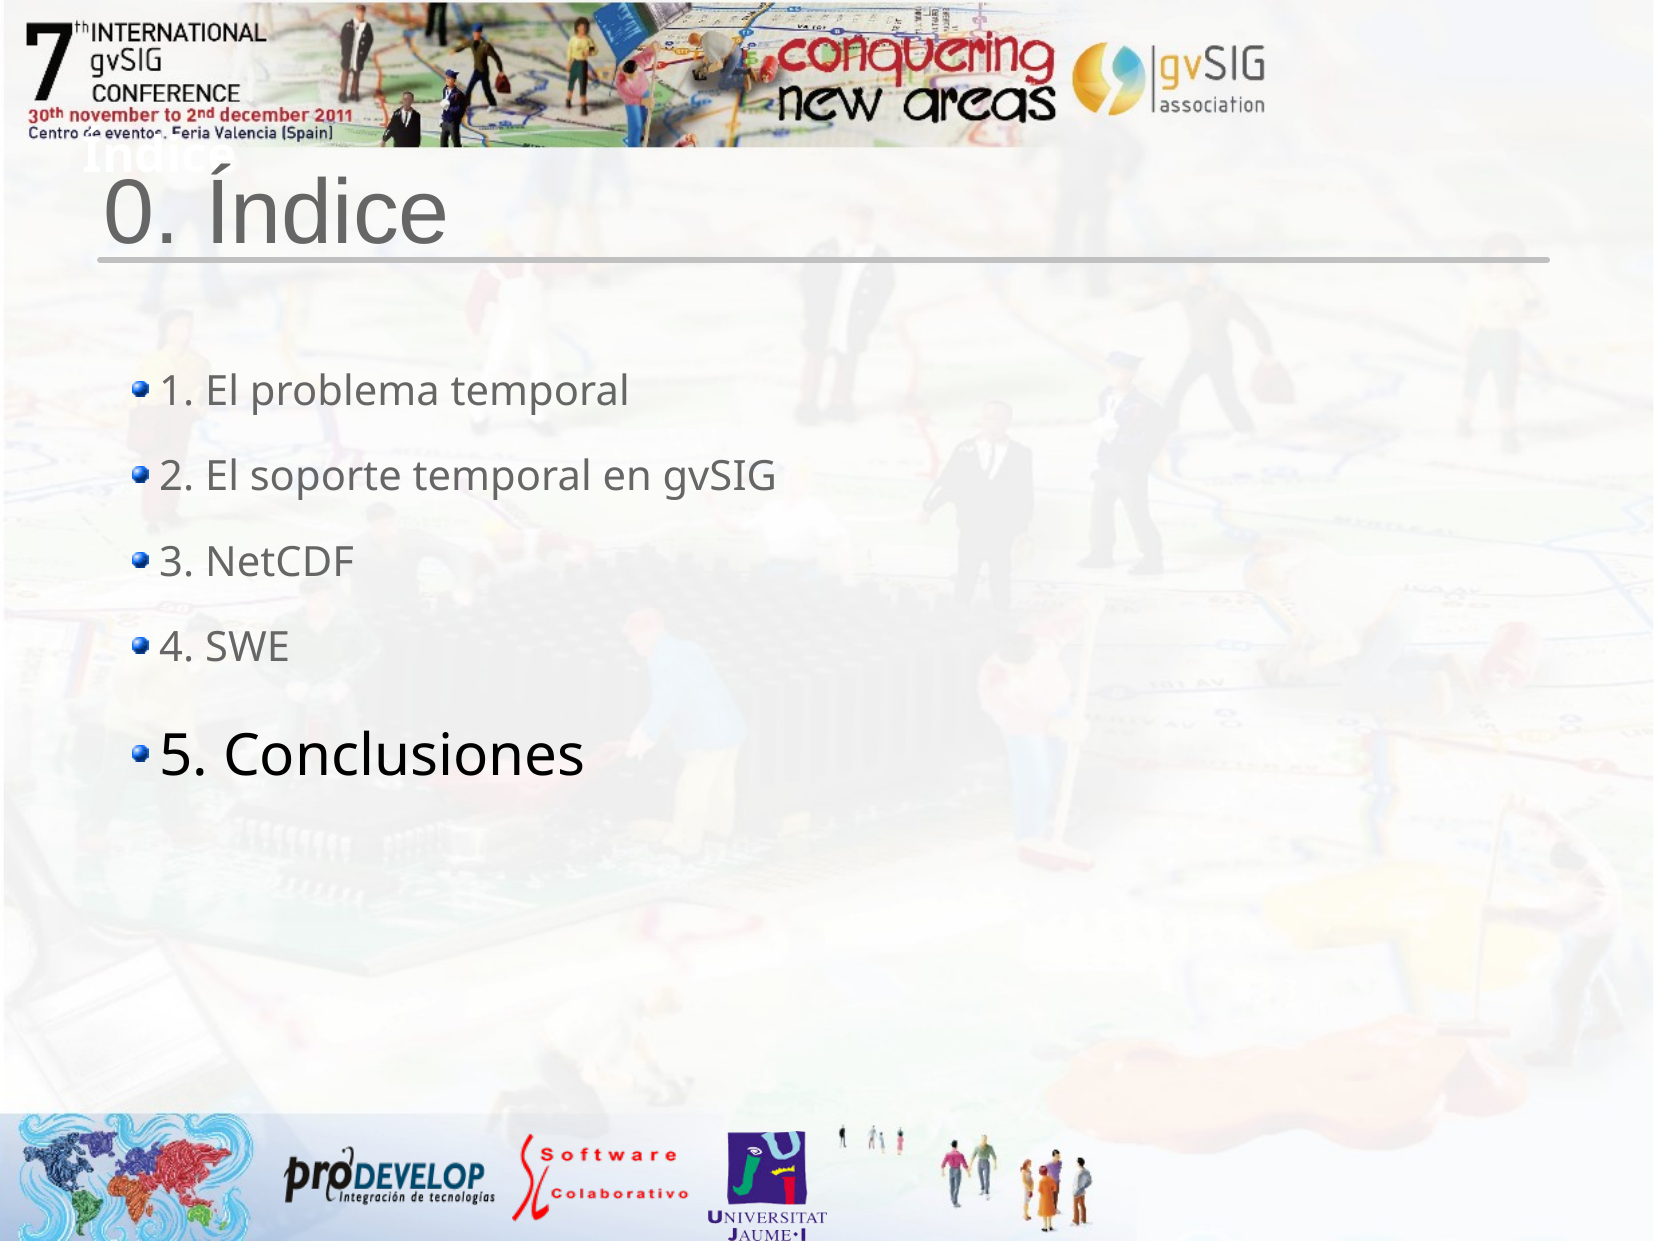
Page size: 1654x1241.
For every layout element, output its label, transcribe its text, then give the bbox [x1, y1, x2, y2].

picture [0, 0, 1654, 1241]
text_box 0. Índice [88, 153, 466, 271]
list [82, 290, 1571, 1109]
title Índice [82, 49, 1571, 257]
